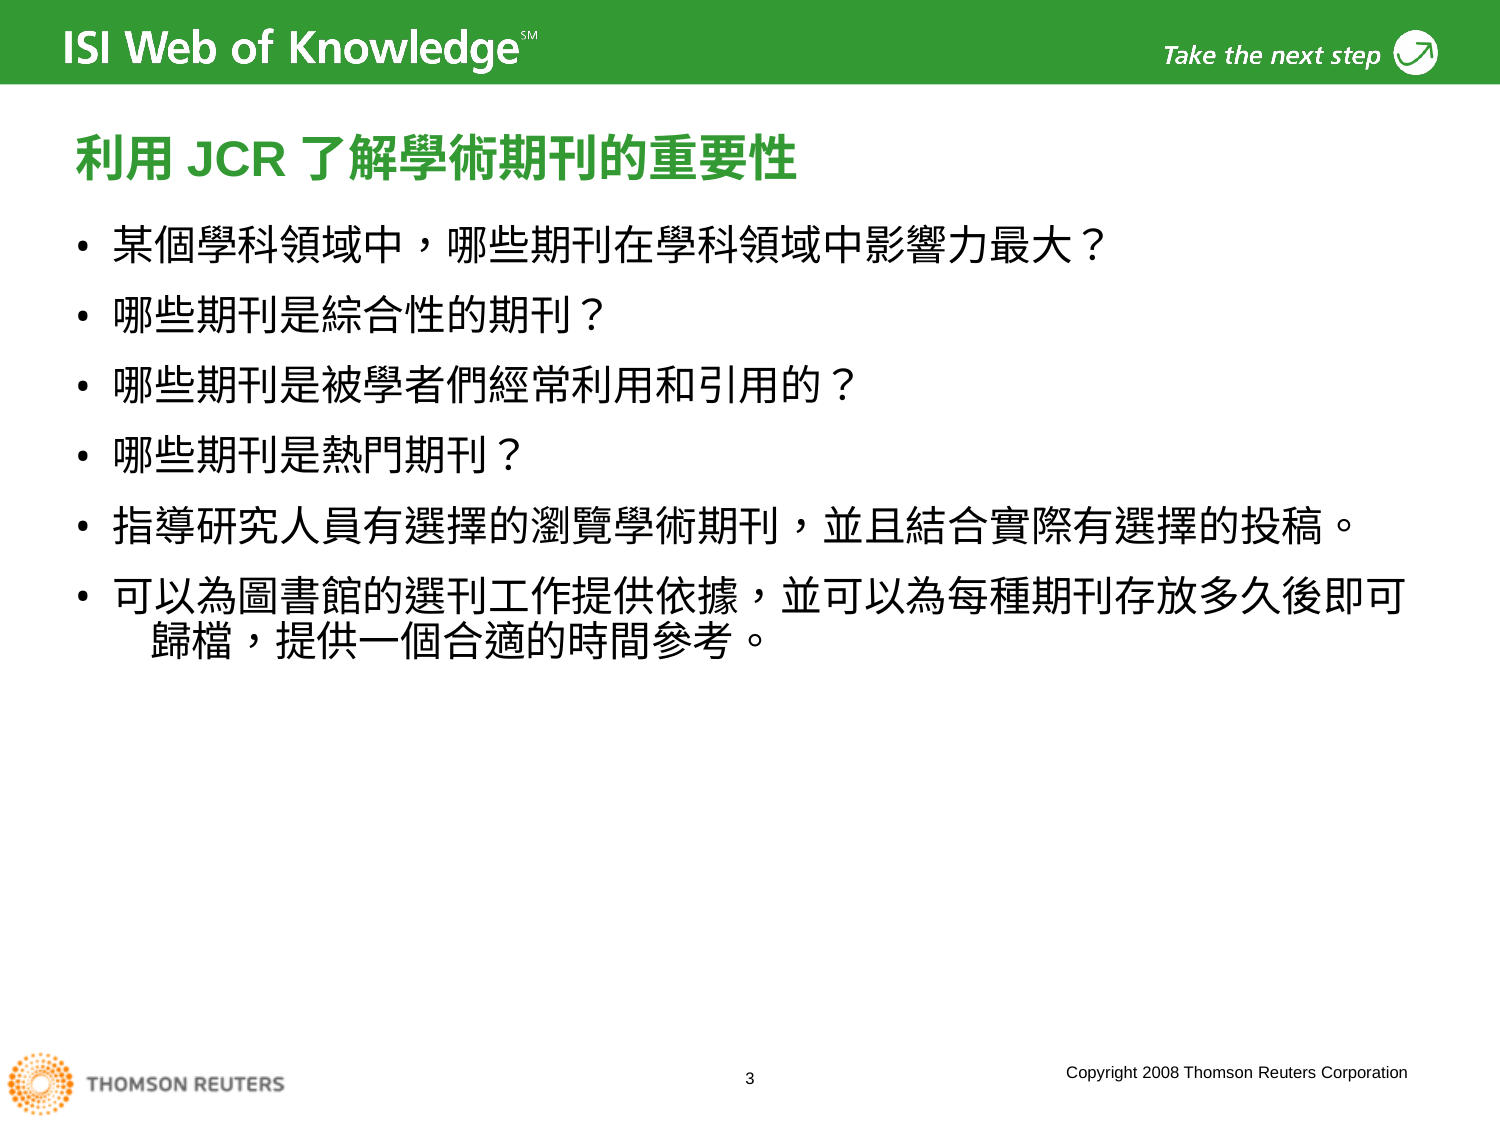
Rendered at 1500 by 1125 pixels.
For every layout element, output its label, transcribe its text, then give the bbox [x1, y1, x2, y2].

title 利用JCR了解學術期刊的重要性 [75, 111, 1426, 187]
list 某個學科領域中，哪些期刊在學科領域中影響力最大？ 哪些期刊是綜合性的期刊？ 哪些期刊是被學者們經常利用和引用的？ 哪些期刊是熱門期刊？ 指導研究人員有選擇的瀏覽學術期刊，並且結合實際有選擇的投稿。 可以為圖書館的選刊工作提供依據，並可以為每種期刊存放多久後即可歸檔，提供一個合適的時間參考。 [75, 224, 1426, 975]
